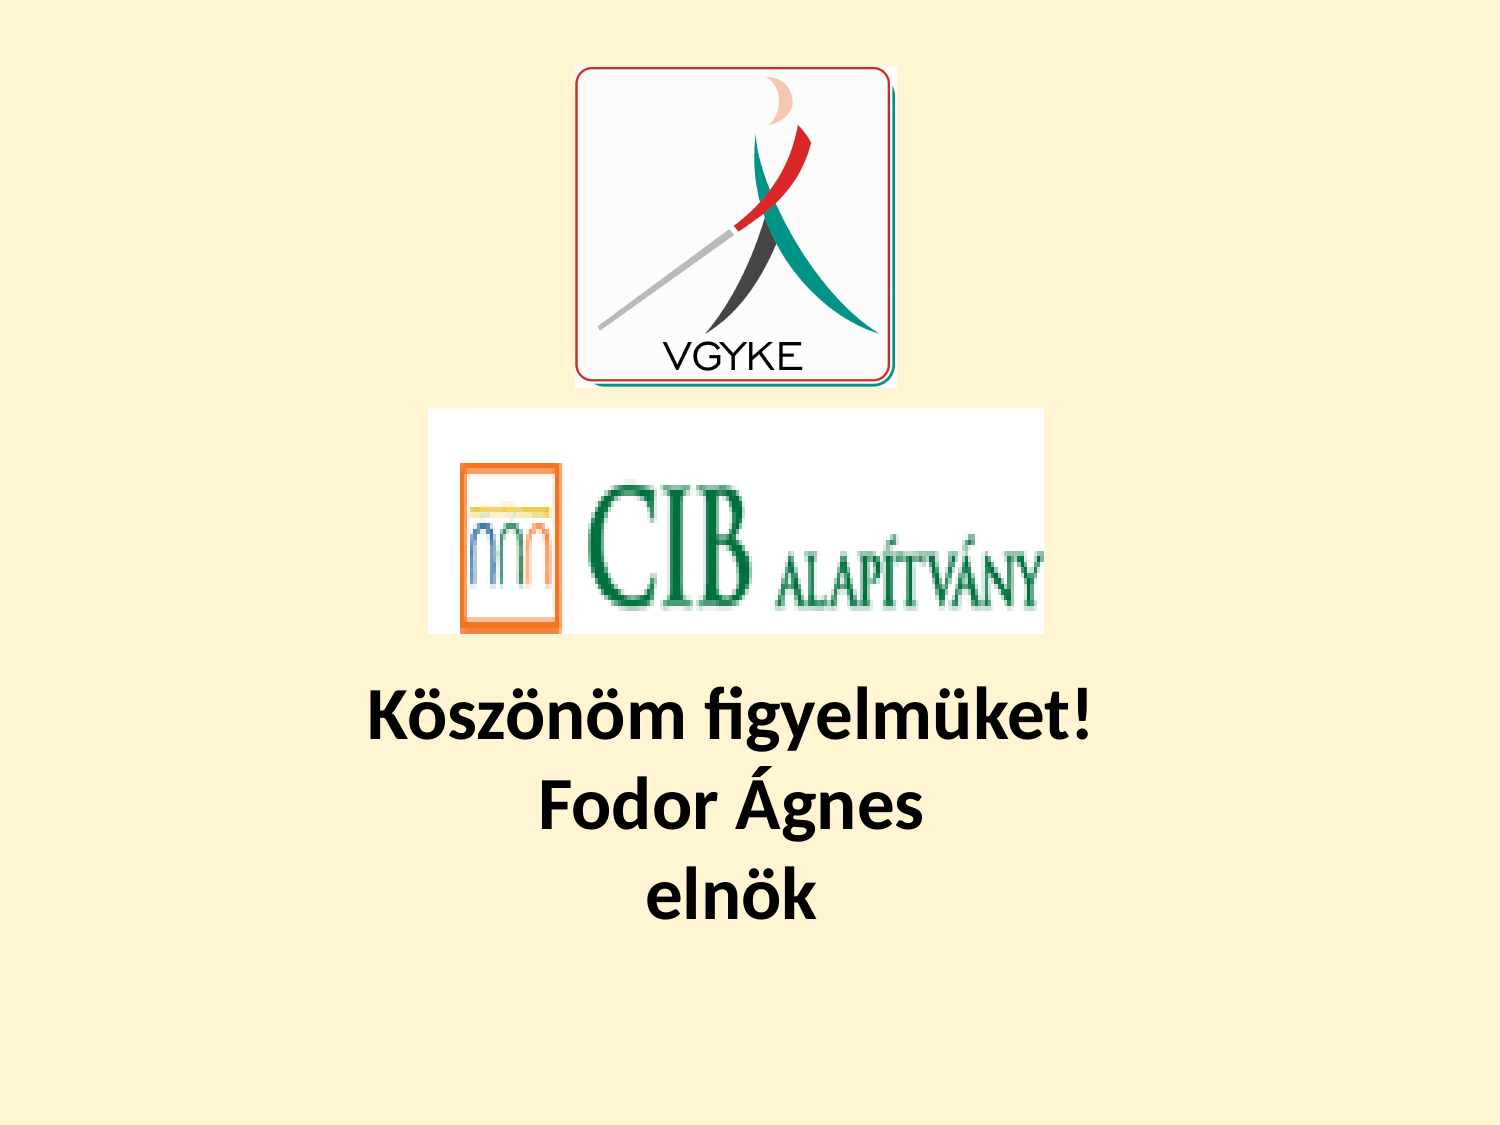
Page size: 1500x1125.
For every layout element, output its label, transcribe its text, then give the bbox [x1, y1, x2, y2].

picture [575, 66, 897, 388]
picture [428, 408, 1044, 634]
text_box Köszönöm figyelmüket! Fodor Ágnes elnök [353, 657, 1110, 942]
